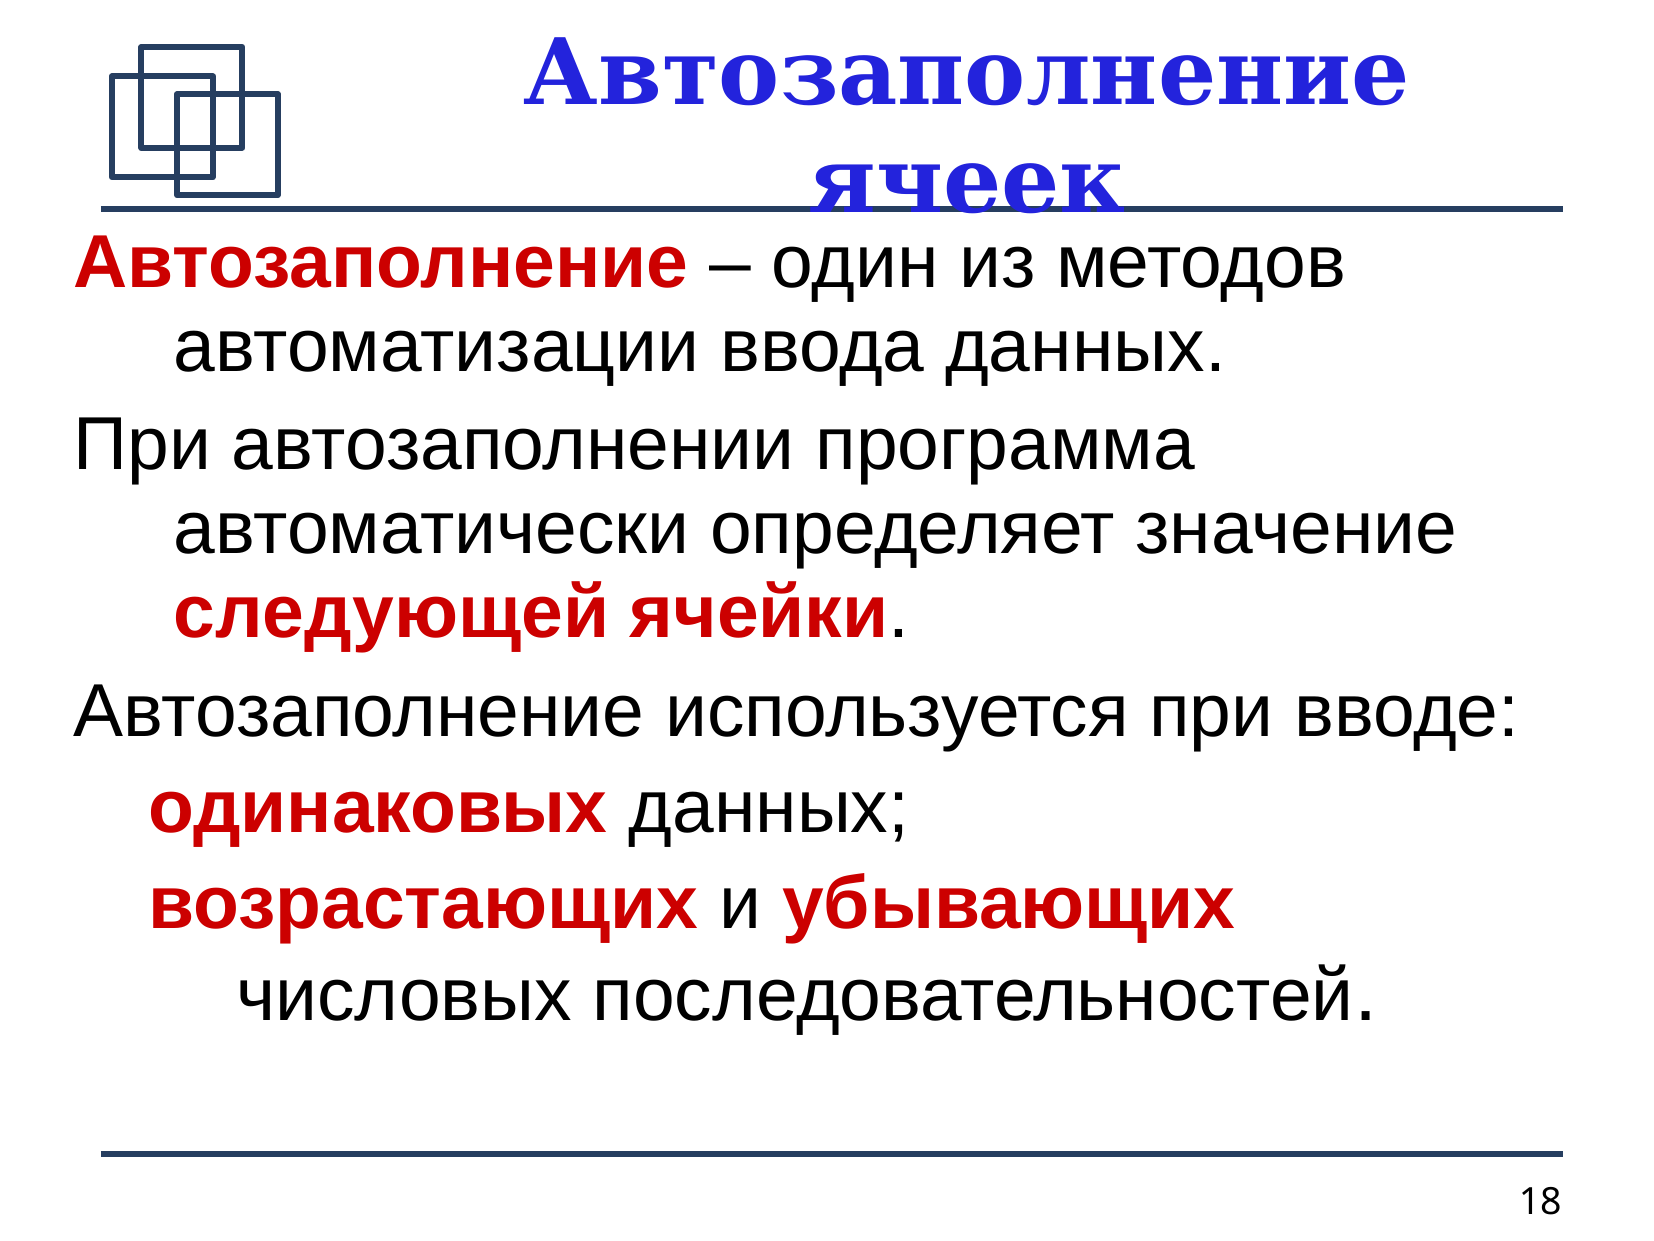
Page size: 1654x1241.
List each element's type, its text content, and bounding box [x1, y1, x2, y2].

text_box Автозаполнение ячеек [399, 74, 1536, 178]
text_box Автозаполнение – один из методов автоматизации ввода данных. При автозаполнении программа автоматически определяет значение следующей ячейки. Автозаполнение используется при вводе: одинаковых данных; возрастающих и убывающих числовых последовательностей. [59, 211, 1603, 1130]
